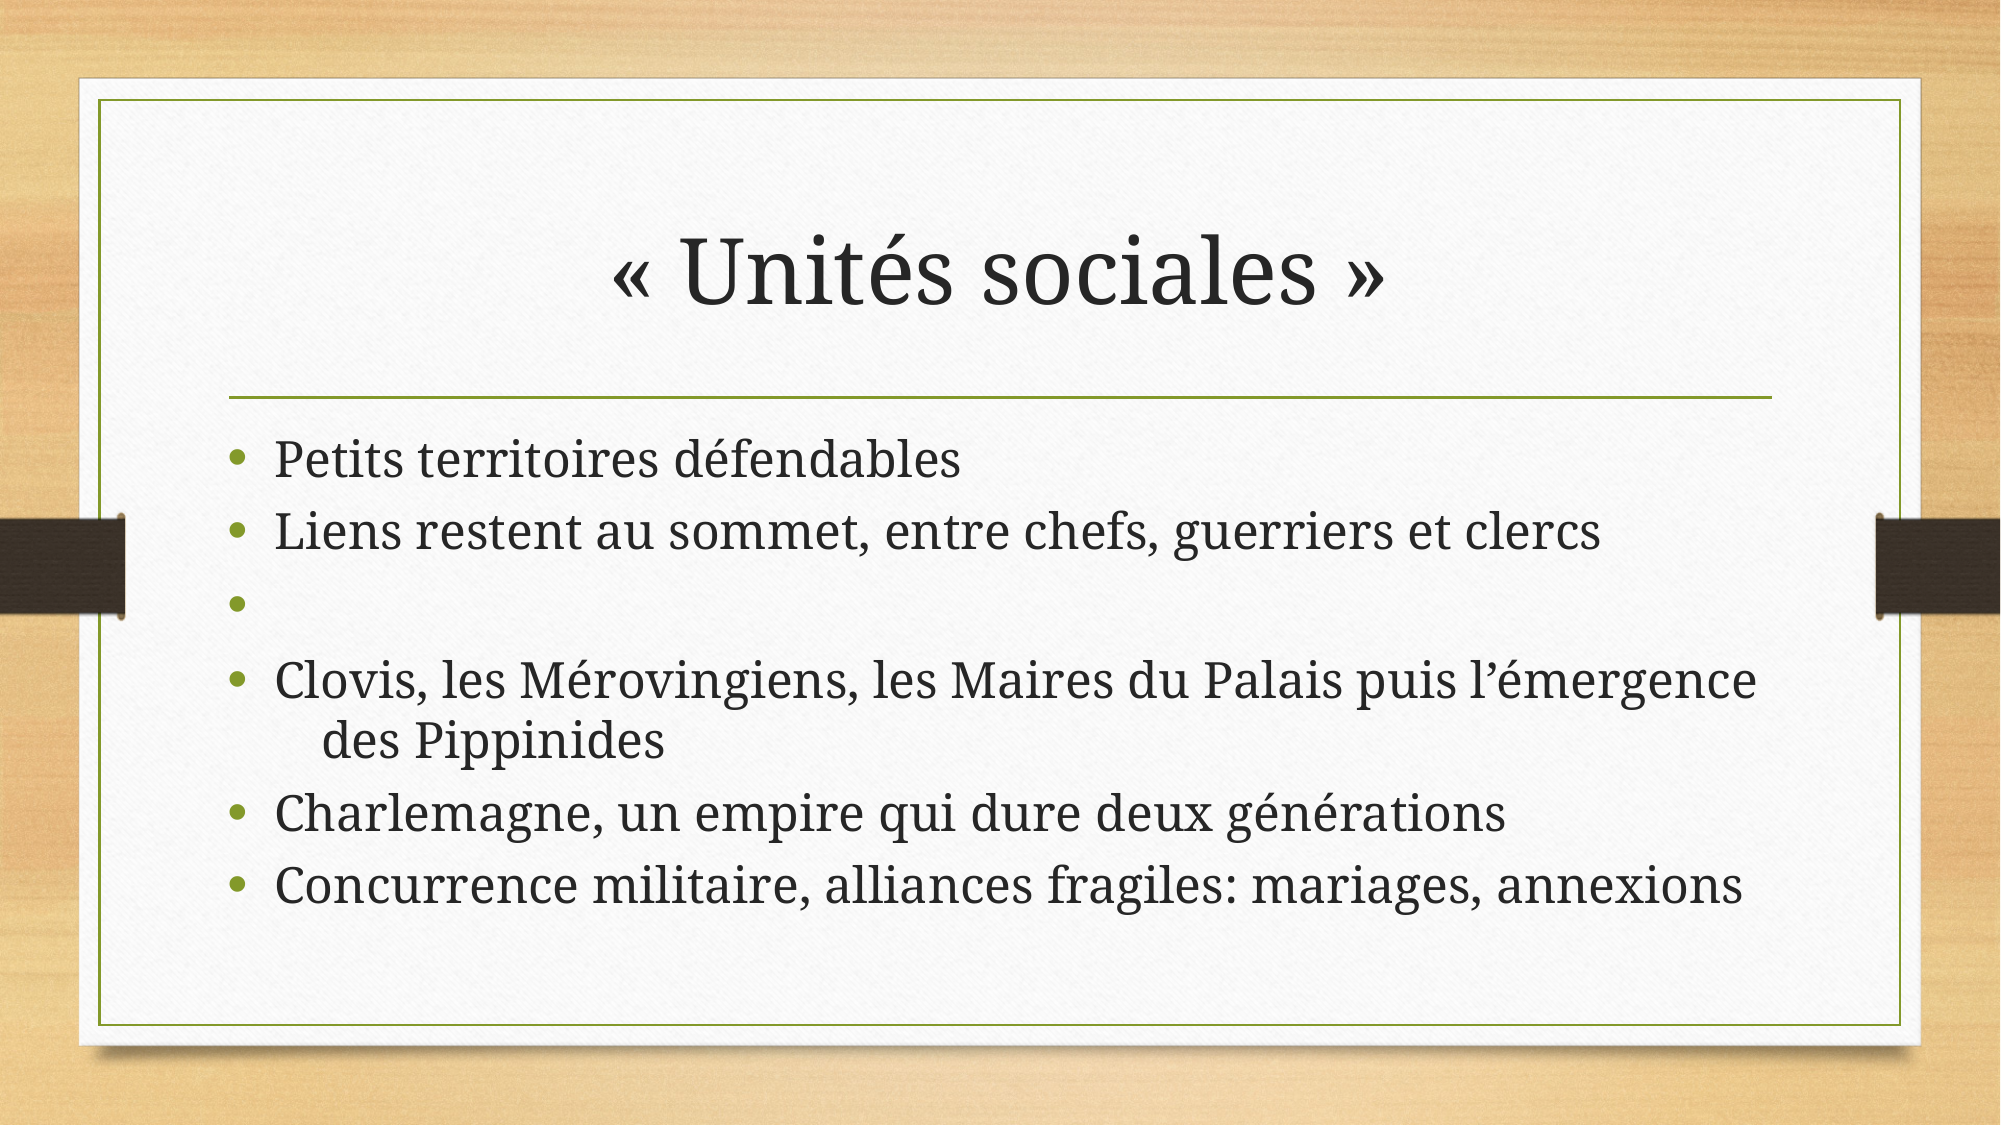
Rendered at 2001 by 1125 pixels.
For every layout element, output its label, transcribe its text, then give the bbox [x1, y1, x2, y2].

title « Unités sociales » [212, 161, 1788, 376]
list Petits territoires défendables Liens restent au sommet, entre chefs, guerriers et clercs Clovis, les Mérovingiens, les Maires du Palais puis l’émergence des Pippinides Charlemagne, un empire qui dure deux générations Concurrence militaire, alliances fragiles: mariages, annexions [212, 419, 1788, 964]
